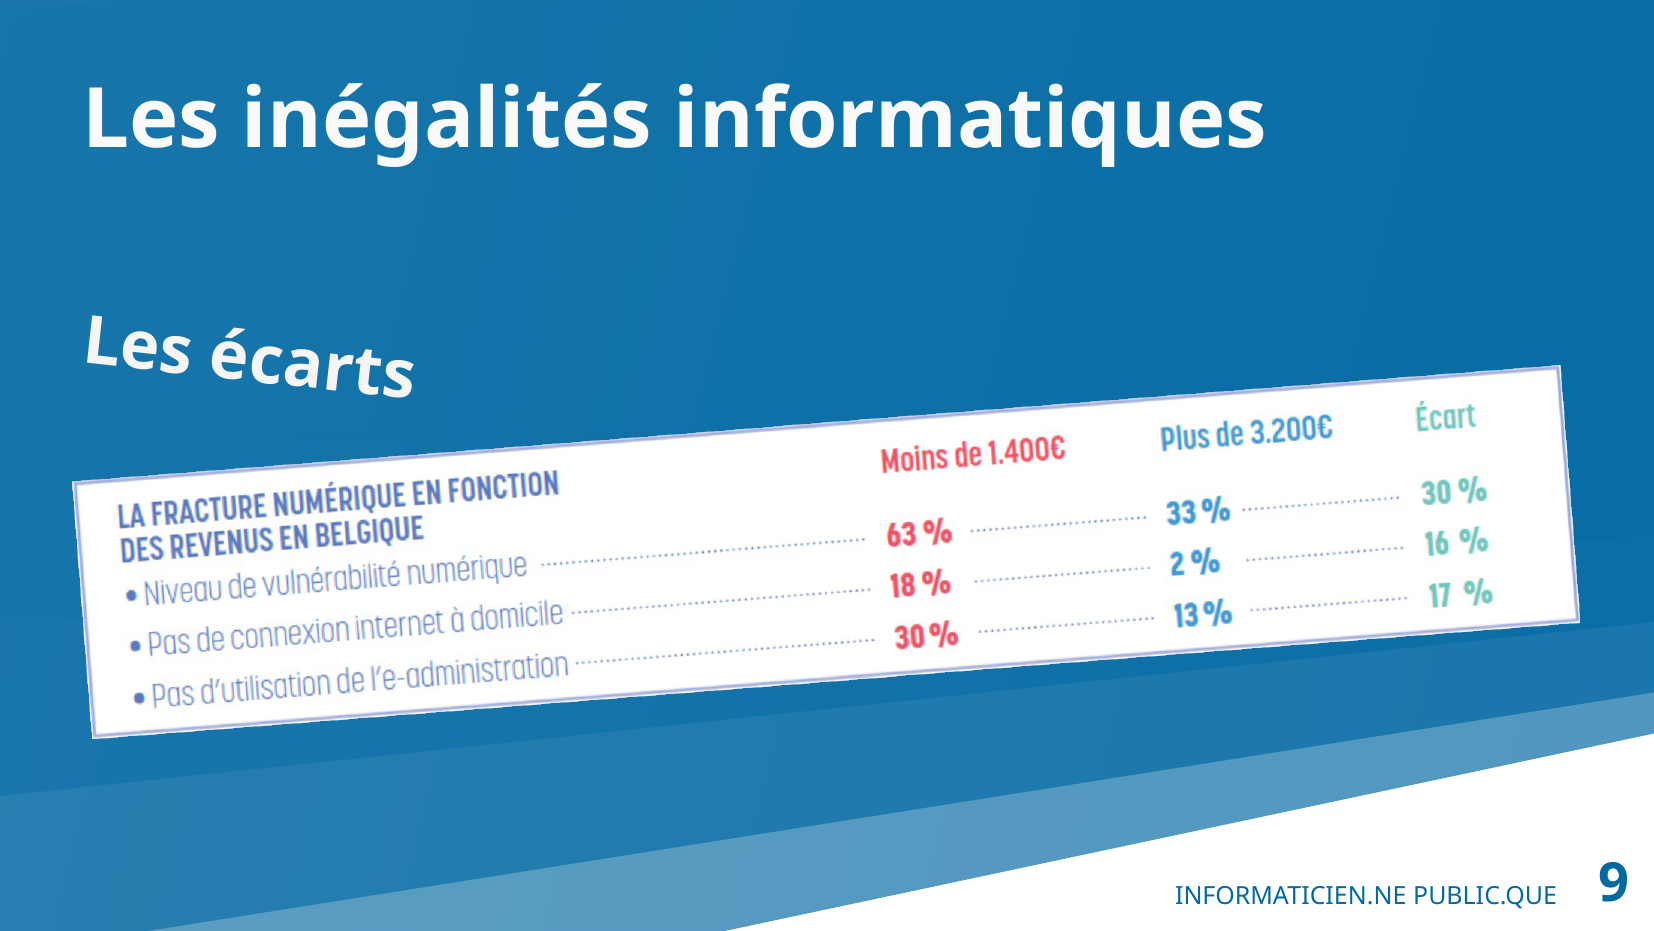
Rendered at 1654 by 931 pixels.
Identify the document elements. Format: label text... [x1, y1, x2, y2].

title Les inégalités informatiques [82, 37, 1571, 193]
text_box Les écarts [79, 298, 452, 416]
picture [71, 364, 1580, 739]
